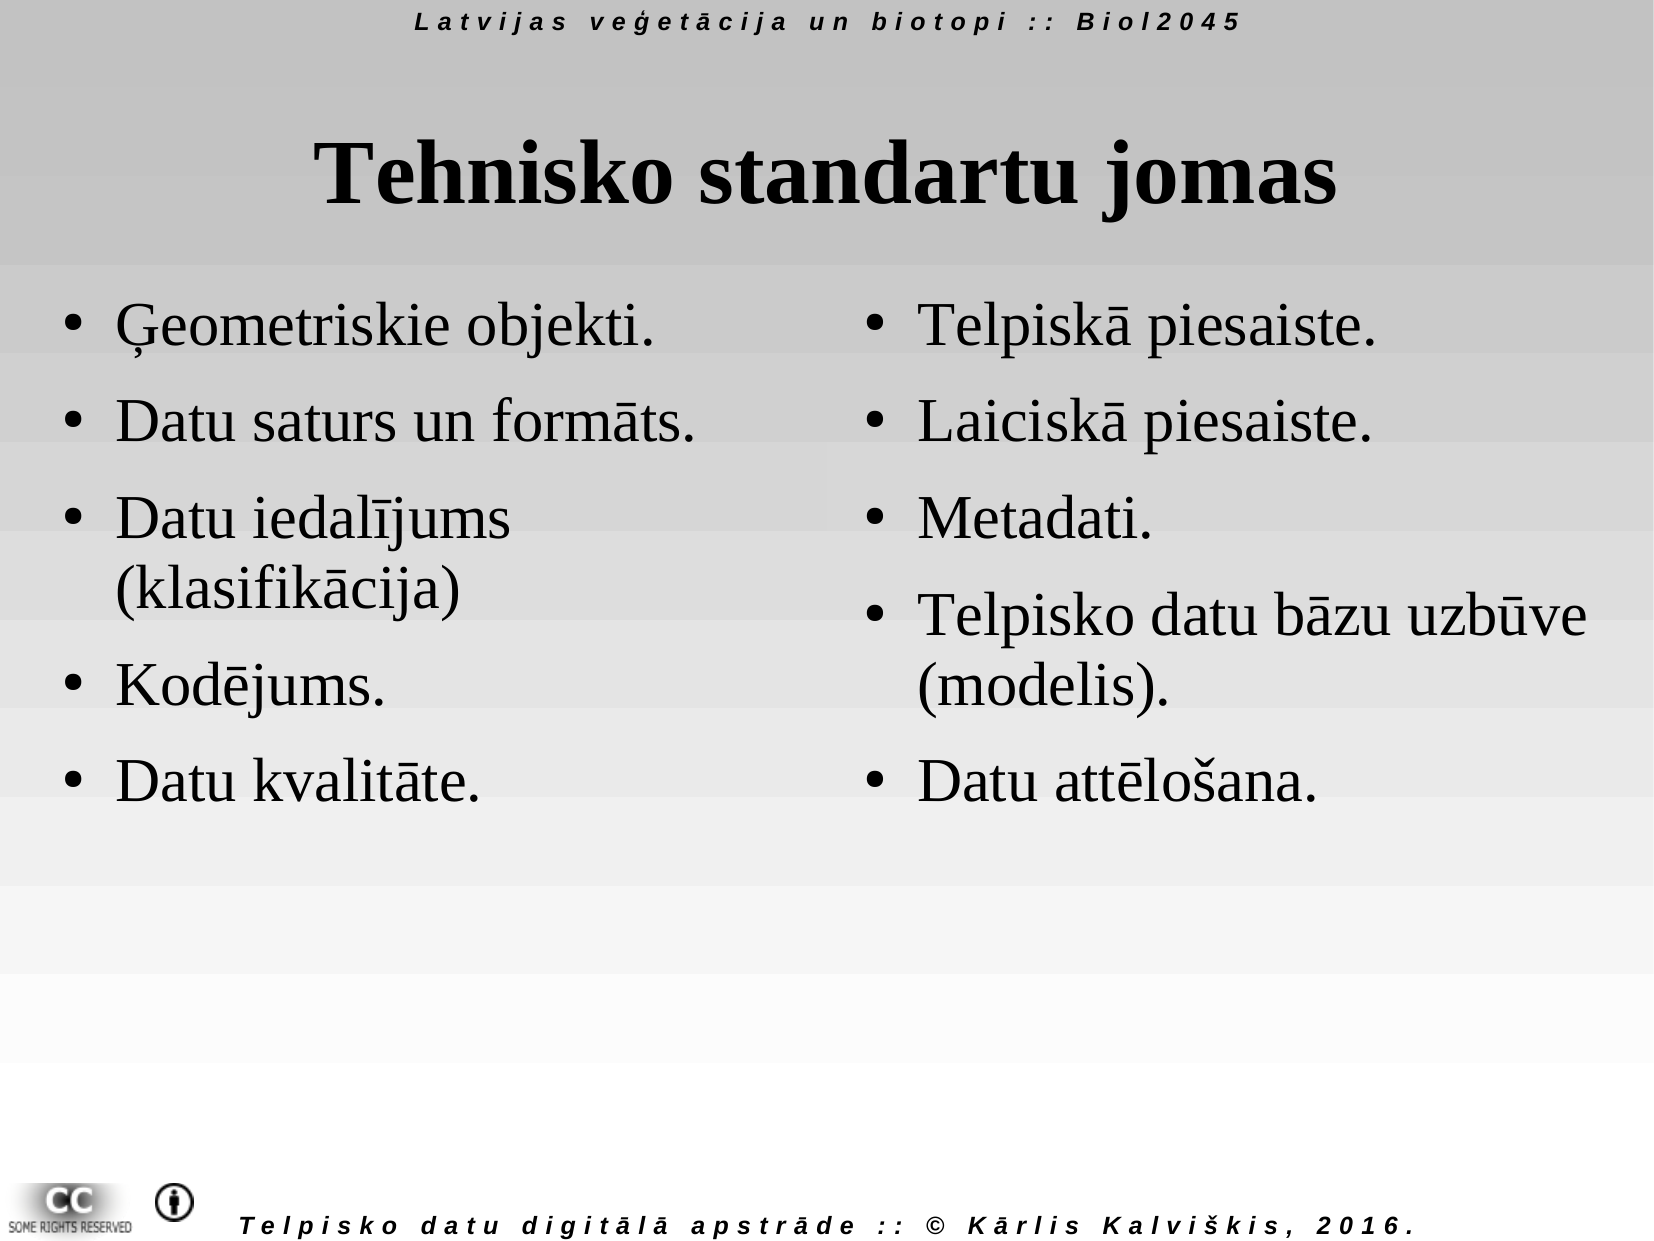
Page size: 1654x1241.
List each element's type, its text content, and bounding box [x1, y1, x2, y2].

list Ģeometriskie objekti. Datu saturs un formāts. Datu iedalījums (klasifikācija) Kodējums. Datu kvalitāte. [44, 289, 808, 1113]
title Tehnisko standartu jomas [29, 49, 1625, 296]
picture [0, 0, 1654, 1241]
list Telpiskā piesaiste. Laiciskā piesaiste. Metadati. Telpisko datu bāzu uzbūve (modelis). Datu attēlošana. [846, 289, 1610, 1113]
